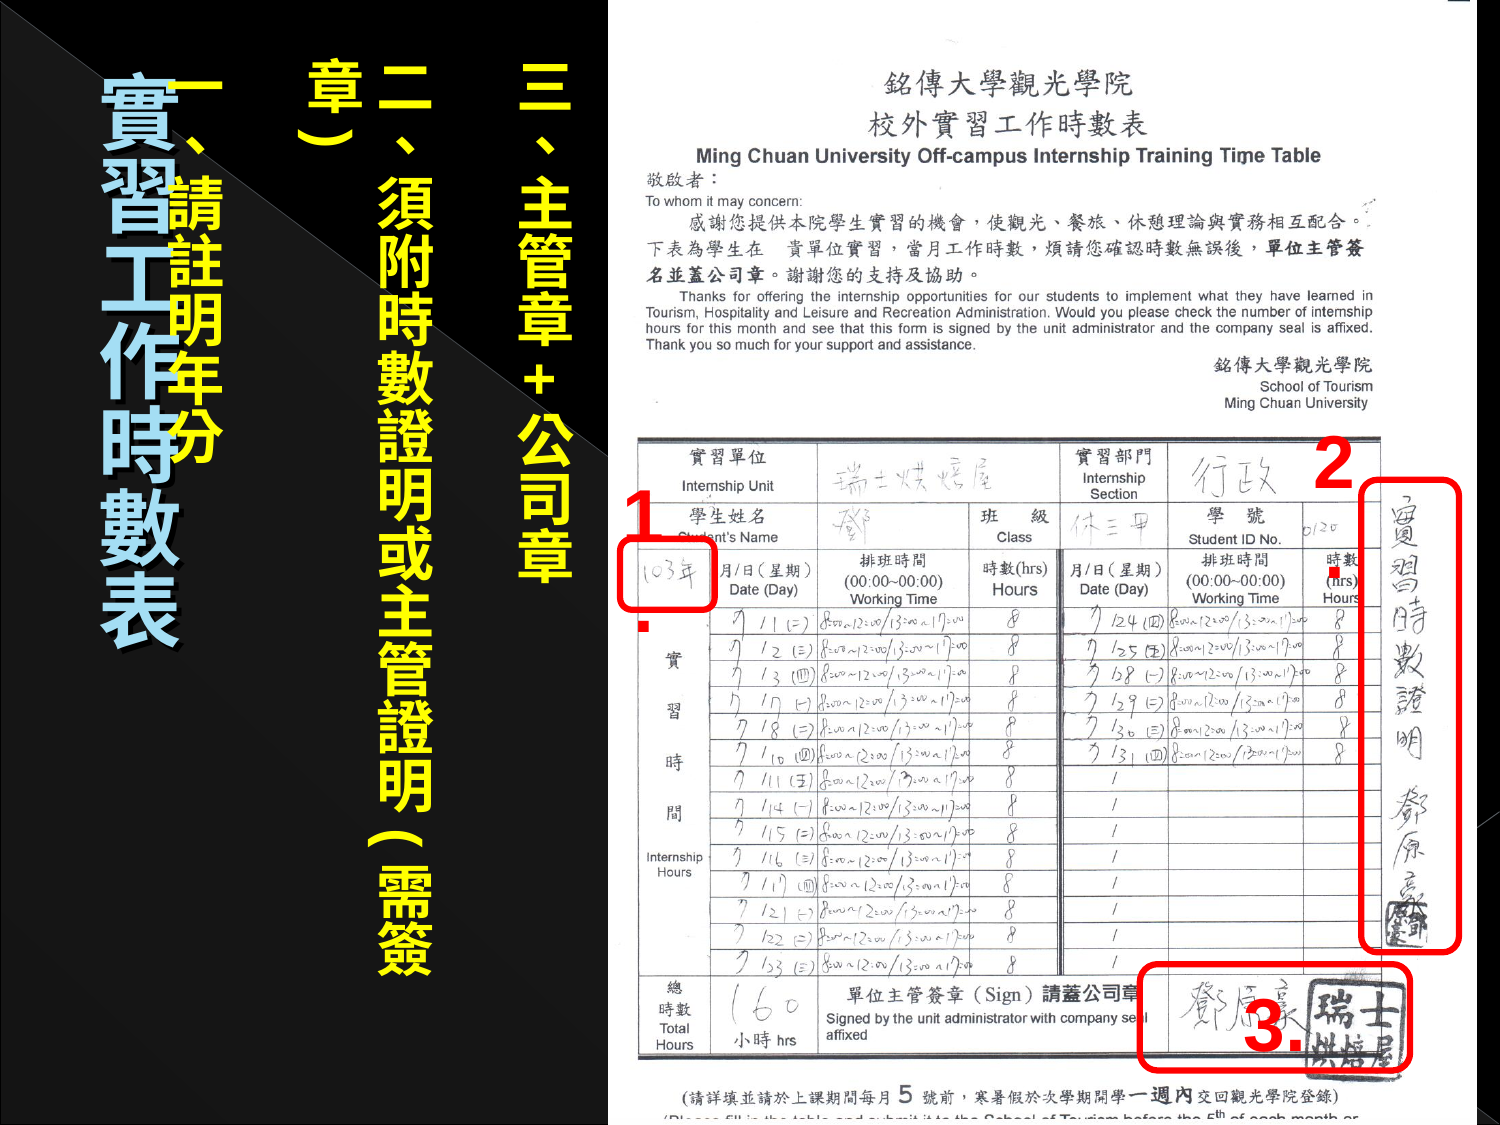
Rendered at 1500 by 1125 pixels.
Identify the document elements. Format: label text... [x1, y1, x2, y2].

text_box 2. [1293, 403, 1377, 474]
text_box 3. [1139, 964, 1411, 1071]
title 實習工作時數表 [54, 30, 195, 692]
text_box 1. [602, 456, 686, 528]
picture [608, 0, 1477, 1125]
picture [624, 543, 711, 606]
text_box 三、主管章+公司章 二、須附時數證明或主管證明(需簽章) 一、請註明年分 [202, 42, 586, 1036]
